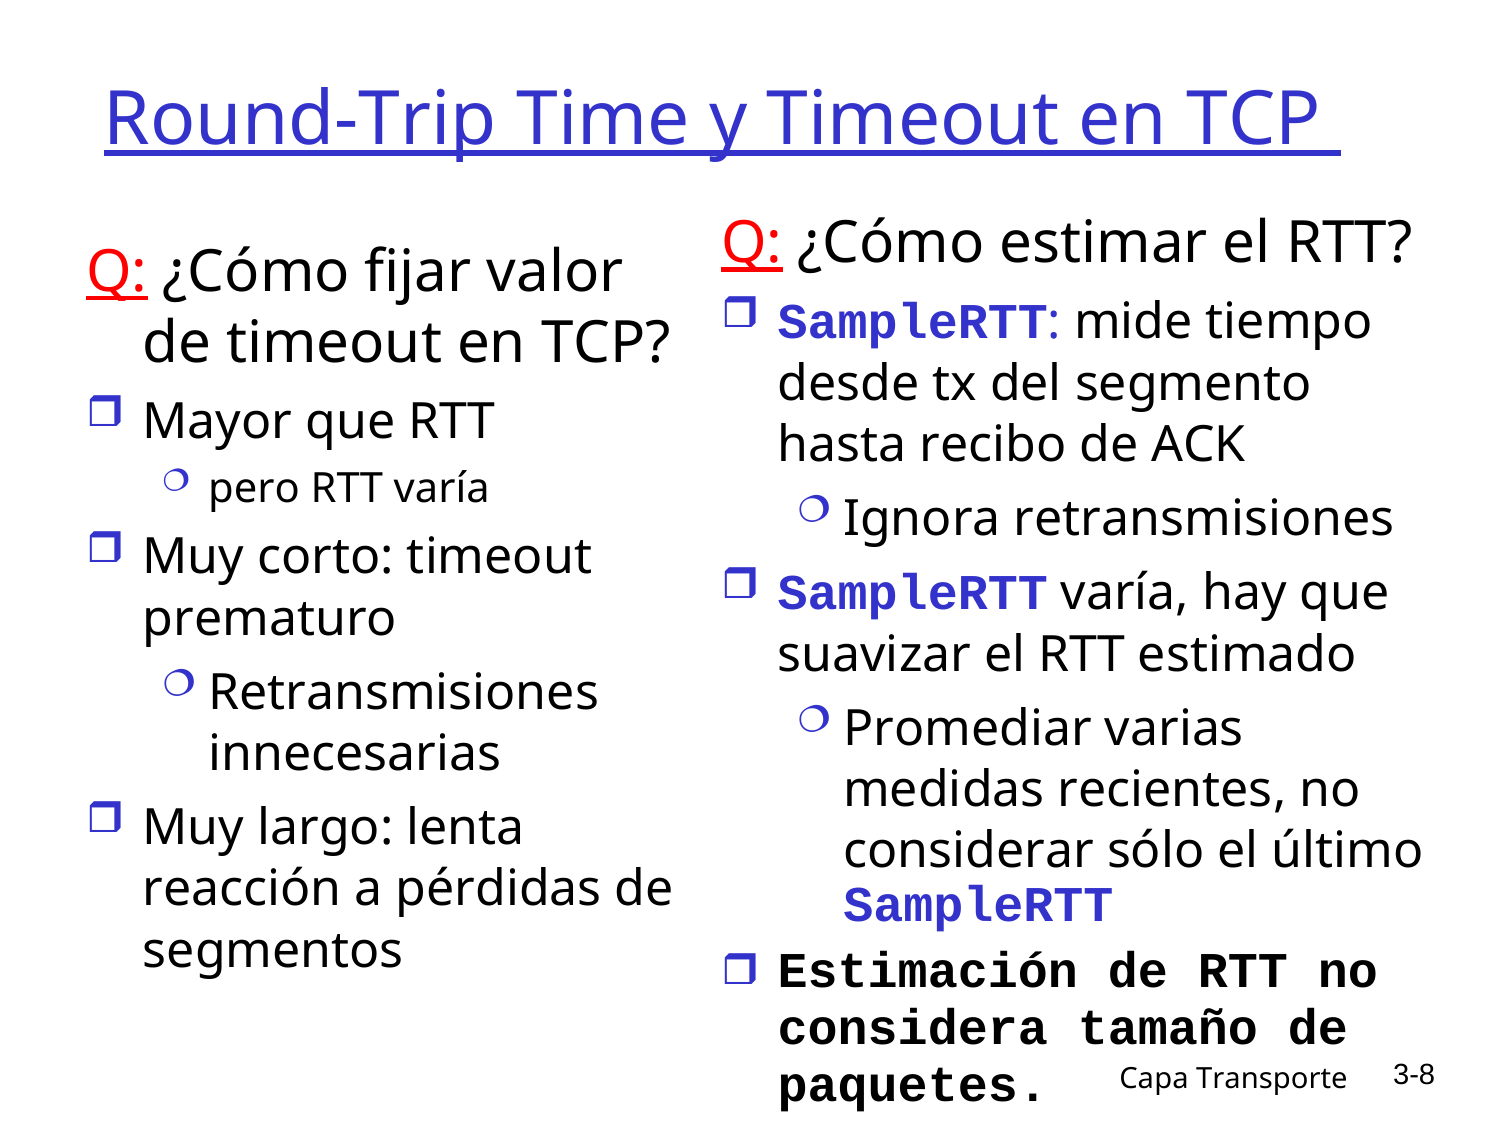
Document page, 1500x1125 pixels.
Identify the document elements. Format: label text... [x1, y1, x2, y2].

title Round-Trip Time y Timeout en TCP [89, 21, 1463, 210]
list Q: ¿Cómo estimar el RTT? SampleRTT: mide tiempo desde tx del segmento hasta recibo de ACK Ignora retransmisiones SampleRTT varía, hay que suavizar el RTT estimado Promediar varias medidas recientes, no considerar sólo el último SampleRTT Estimación de RTT no considera tamaño de paquetes. [706, 198, 1446, 1114]
list Q: ¿Cómo fijar valor de timeout en TCP? Mayor que RTT pero RTT varía Muy corto: timeout prematuro Retransmisiones innecesarias Muy largo: lenta reacción a pérdidas de segmentos [71, 226, 689, 990]
